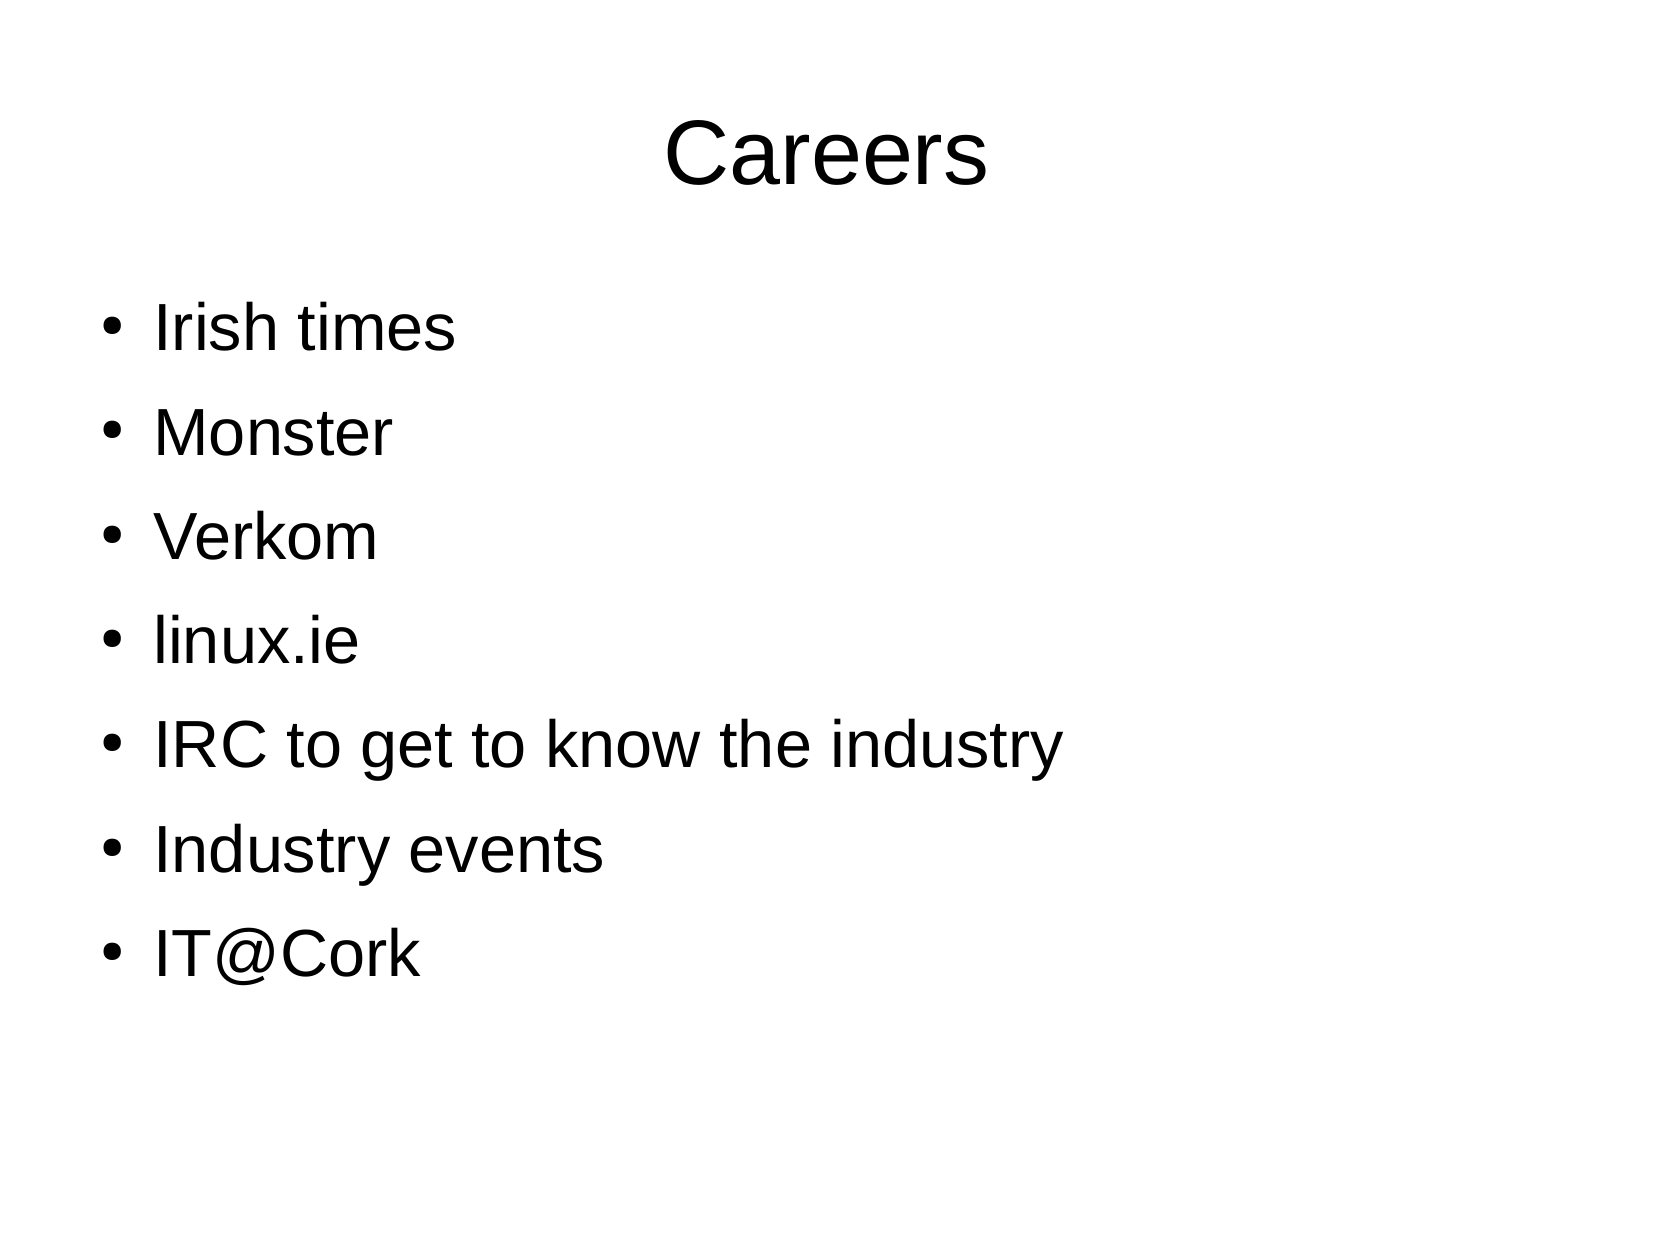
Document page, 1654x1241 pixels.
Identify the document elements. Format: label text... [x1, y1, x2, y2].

list Irish times Monster Verkom linux.ie IRC to get to know the industry Industry events IT@Cork [82, 290, 1571, 1109]
title Careers [82, 56, 1571, 250]
